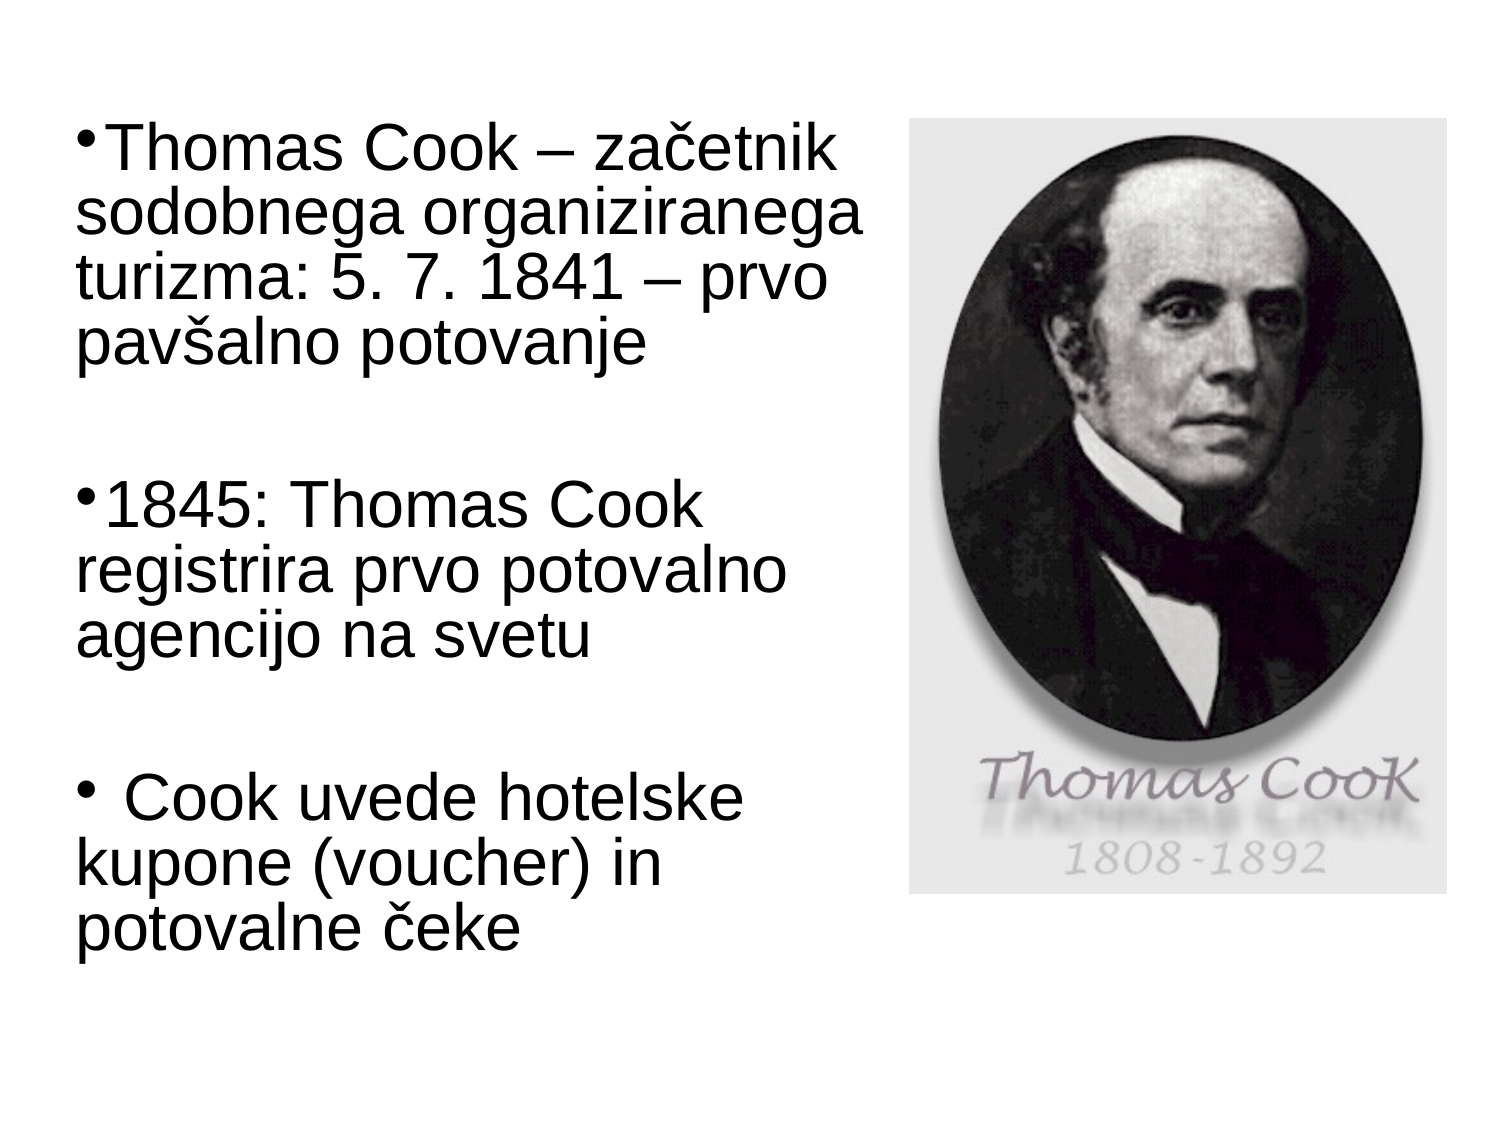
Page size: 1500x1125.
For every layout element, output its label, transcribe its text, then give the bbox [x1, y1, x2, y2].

picture [909, 118, 1447, 894]
list Thomas Cook – začetnik sodobnega organiziranega turizma: 5. 7. 1841 – prvo pavšalno potovanje 1845: Thomas Cook registrira prvo potovalno agencijo na svetu Cook uvede hotelske kupone (voucher) in potovalne čeke [74, 118, 946, 1093]
